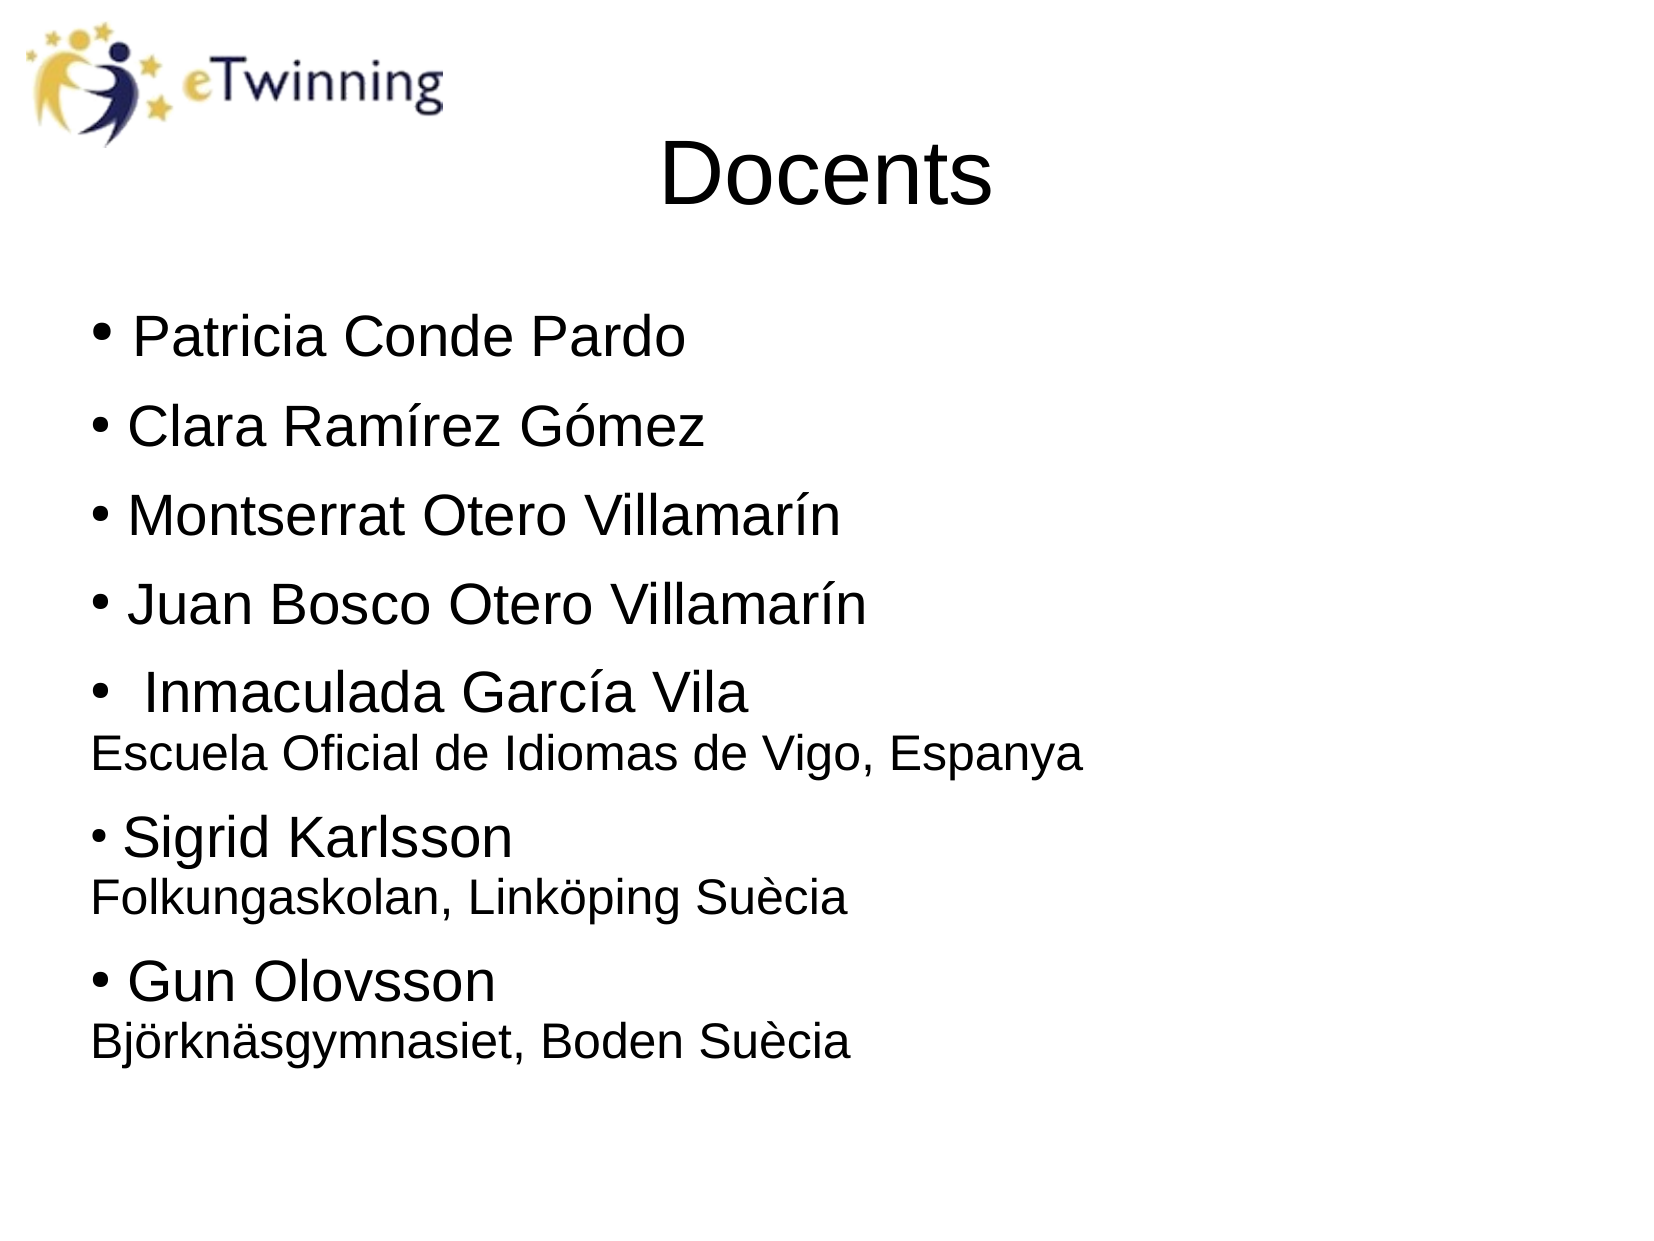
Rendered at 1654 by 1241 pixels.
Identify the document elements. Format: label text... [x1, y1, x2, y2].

title Docents [82, 88, 1571, 257]
picture [26, 20, 443, 148]
subtitle Patricia Conde Pardo Clara Ramírez Gómez Montserrat Otero Villamarín Juan Bosco Otero Villamarín Inmaculada García Vila Escuela Oficial de Idiomas de Vigo, Espanya Sigrid Karlsson Folkungaskolan, Linköping Suècia Gun Olovsson Björknäsgymnasiet, Boden Suècia [90, 273, 1579, 1092]
